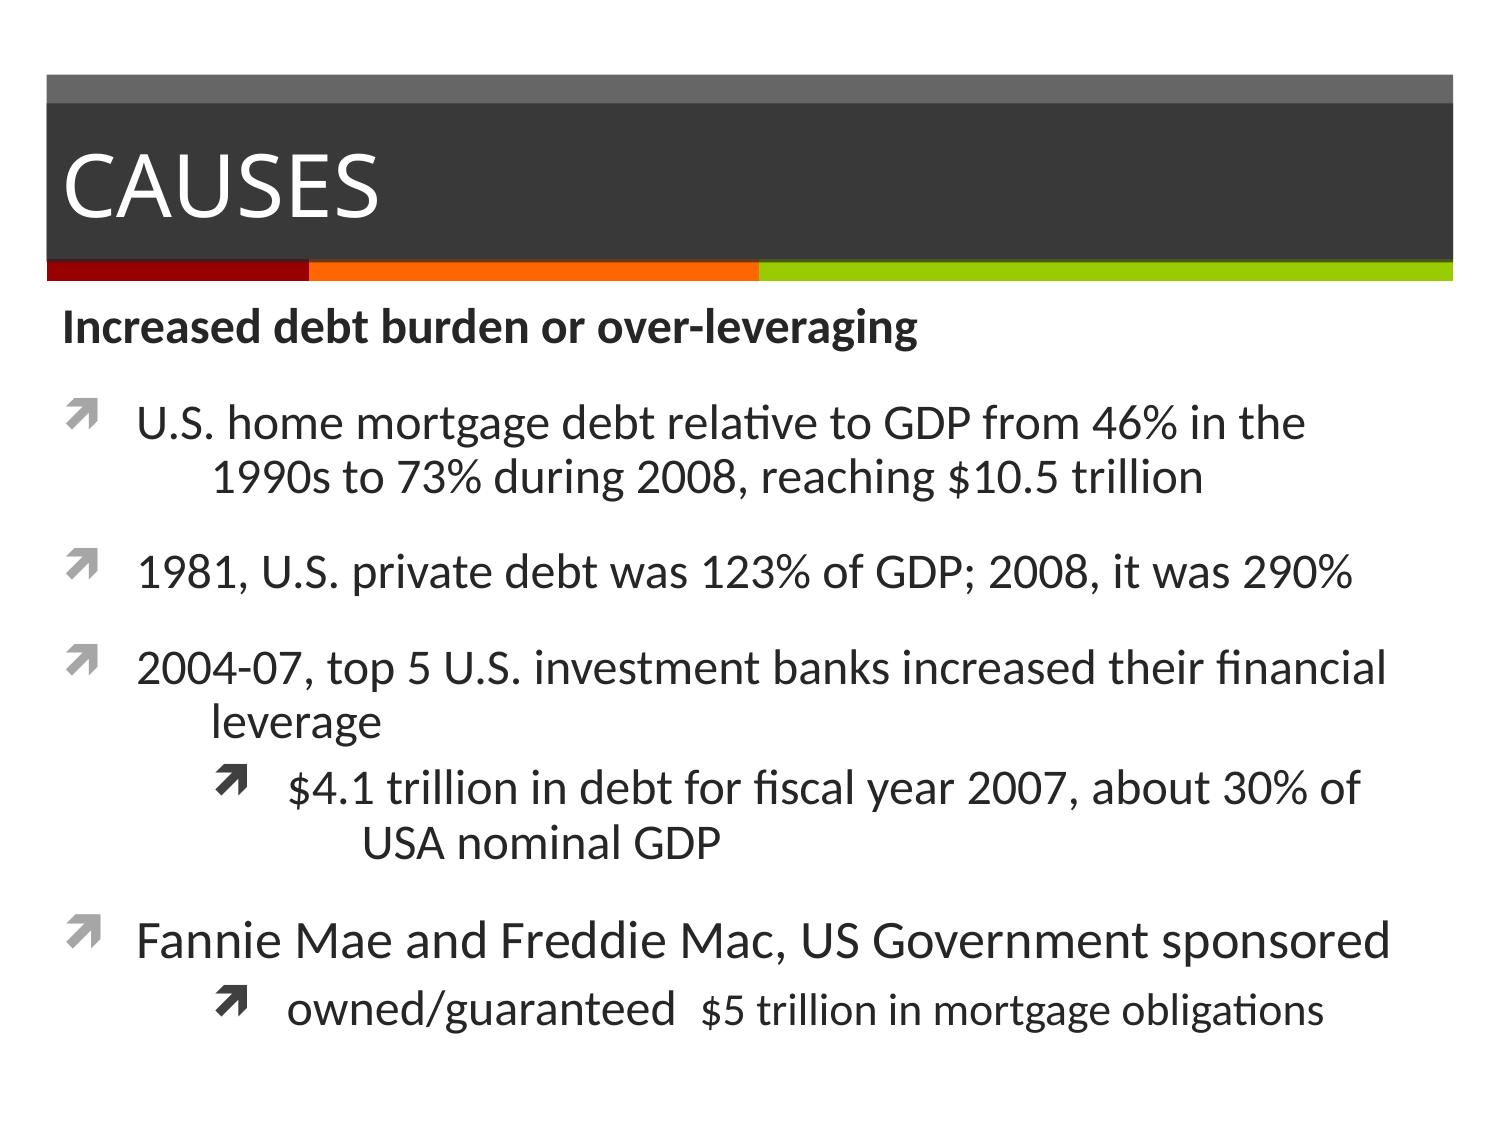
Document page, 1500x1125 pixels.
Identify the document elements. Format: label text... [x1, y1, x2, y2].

text_box CAUSES [46, 103, 1454, 263]
text_box Increased debt burden or over-leveraging U.S. home mortgage debt relative to GDP from 46% in the 1990s to 73% during 2008, reaching $10.5 trillion 1981, U.S. private debt was 123% of GDP; 2008, it was 290% 2004-07, top 5 U.S. investment banks increased their financial leverage $4.1 trillion in debt for fiscal year 2007, about 30% of USA nominal GDP Fannie Mae and Freddie Mac, US Government sponsored owned/guaranteed $5 trillion in mortgage obligations [46, 292, 1454, 1125]
